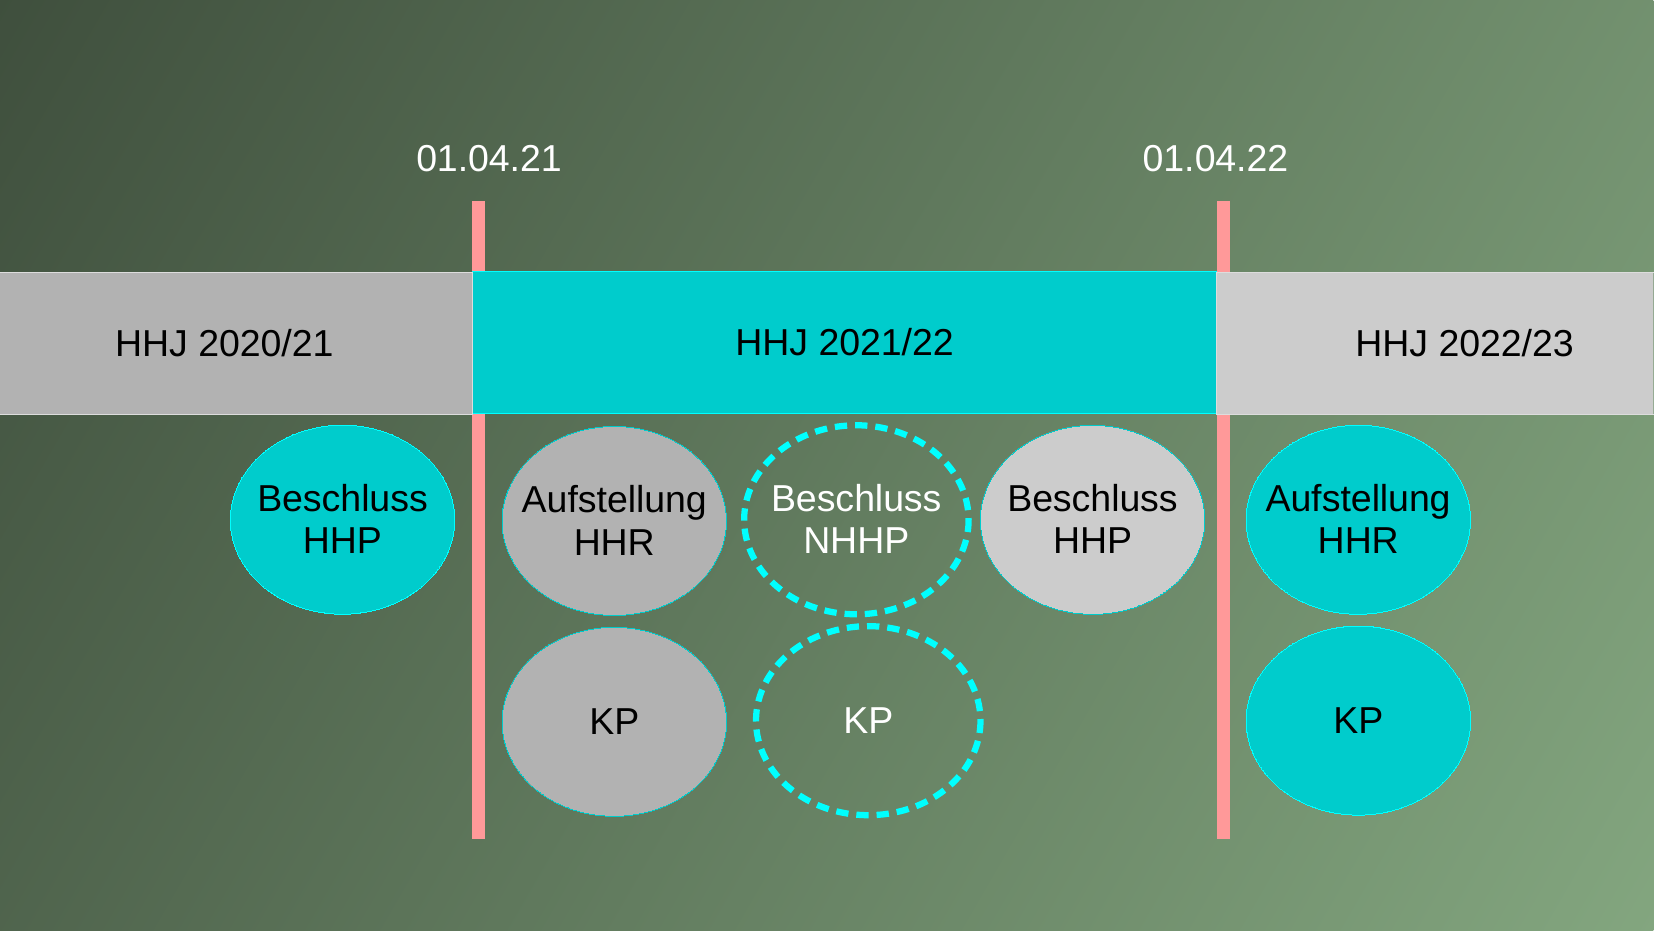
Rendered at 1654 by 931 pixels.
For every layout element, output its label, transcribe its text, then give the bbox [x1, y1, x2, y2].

text_box 01.04.21 [401, 129, 591, 187]
text_box HHJ 2022/23 [1216, 272, 1654, 415]
text_box 01.04.22 [1127, 129, 1317, 187]
text_box HHJ 2020/21 [0, 272, 473, 415]
text_box Aufstellung HHR [1246, 425, 1471, 615]
text_box HHJ 2021/22 [472, 271, 1217, 414]
text_box Beschluss NHHP [744, 425, 969, 615]
text_box KP [756, 626, 981, 816]
text_box KP [1246, 626, 1471, 816]
text_box Beschluss HHP [230, 425, 455, 615]
text_box Aufstellung HHR [502, 426, 727, 616]
text_box Beschluss HHP [980, 425, 1205, 615]
text_box KP [502, 627, 727, 817]
